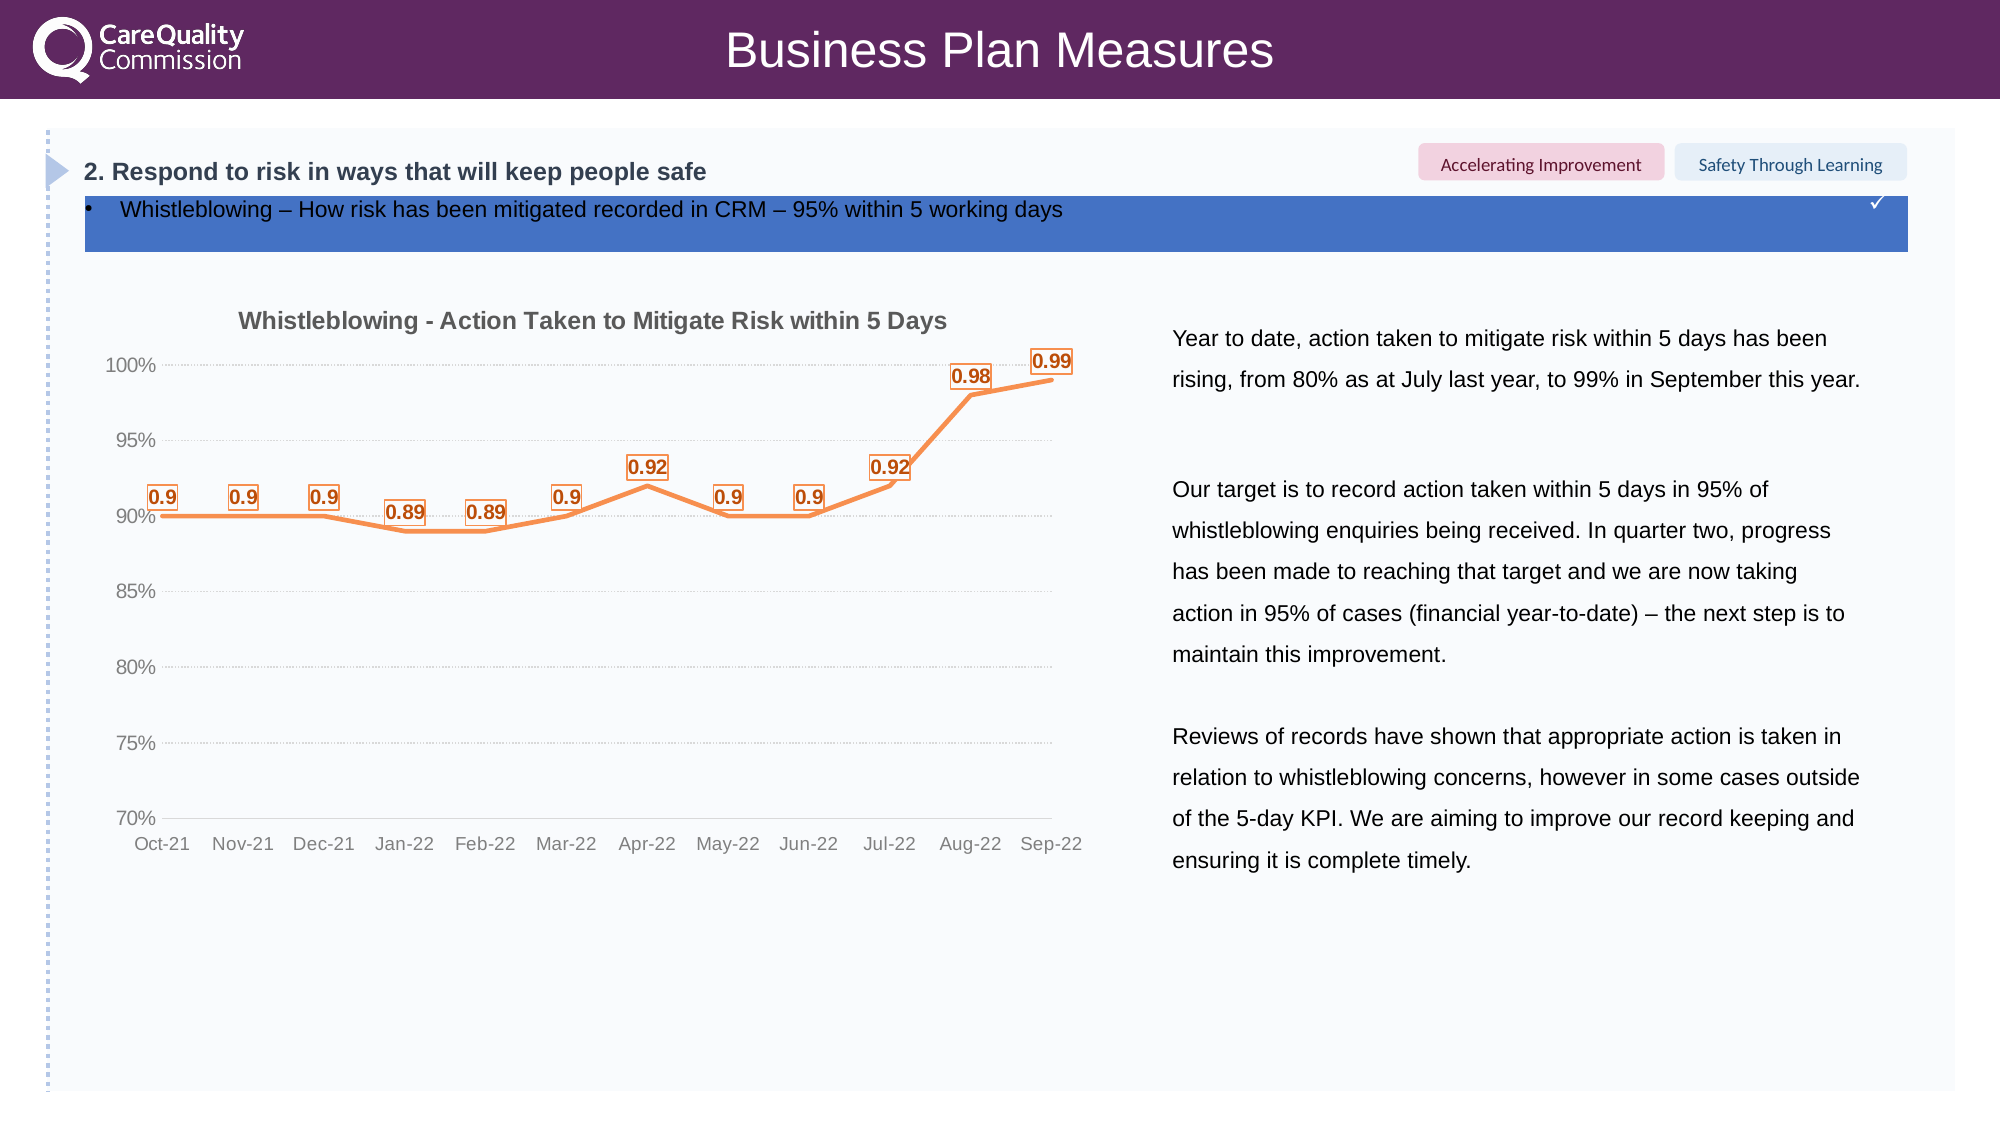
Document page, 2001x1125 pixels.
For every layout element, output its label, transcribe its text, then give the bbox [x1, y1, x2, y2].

picture [32, 16, 245, 84]
text_box Safety Through Learning [1674, 143, 1908, 181]
table_header  [1848, 196, 1908, 252]
text_box Business Plan Measures [641, 9, 1358, 86]
text_box [0, 0, 2000, 99]
text_box [45, 128, 1955, 1091]
table_header Whistleblowing – How risk has been mitigated recorded in CRM – 95% within 5 working days [85, 196, 1848, 252]
text_box 2. Respond to risk in ways that will keep people safe [69, 147, 984, 194]
chart [84, 280, 1104, 867]
text_box Year to date, action taken to mitigate risk within 5 days has been rising, from 80% as at July last year, to 99% in September this year. Our target is to record action taken within 5 days in 95% of whistleblowing enquiries being received. In quarter two, progress has been made to reaching that target and we are now taking action in 95% of cases (financial year-to-date) – the next step is to maintain this improvement. Reviews of records have shown that appropriate action is taken in relation to whistleblowing concerns, however in some cases outside of the 5-day KPI. We are aiming to improve our record keeping and ensuring it is complete timely. [1157, 302, 1879, 855]
text_box Accelerating Improvement [1418, 143, 1665, 181]
